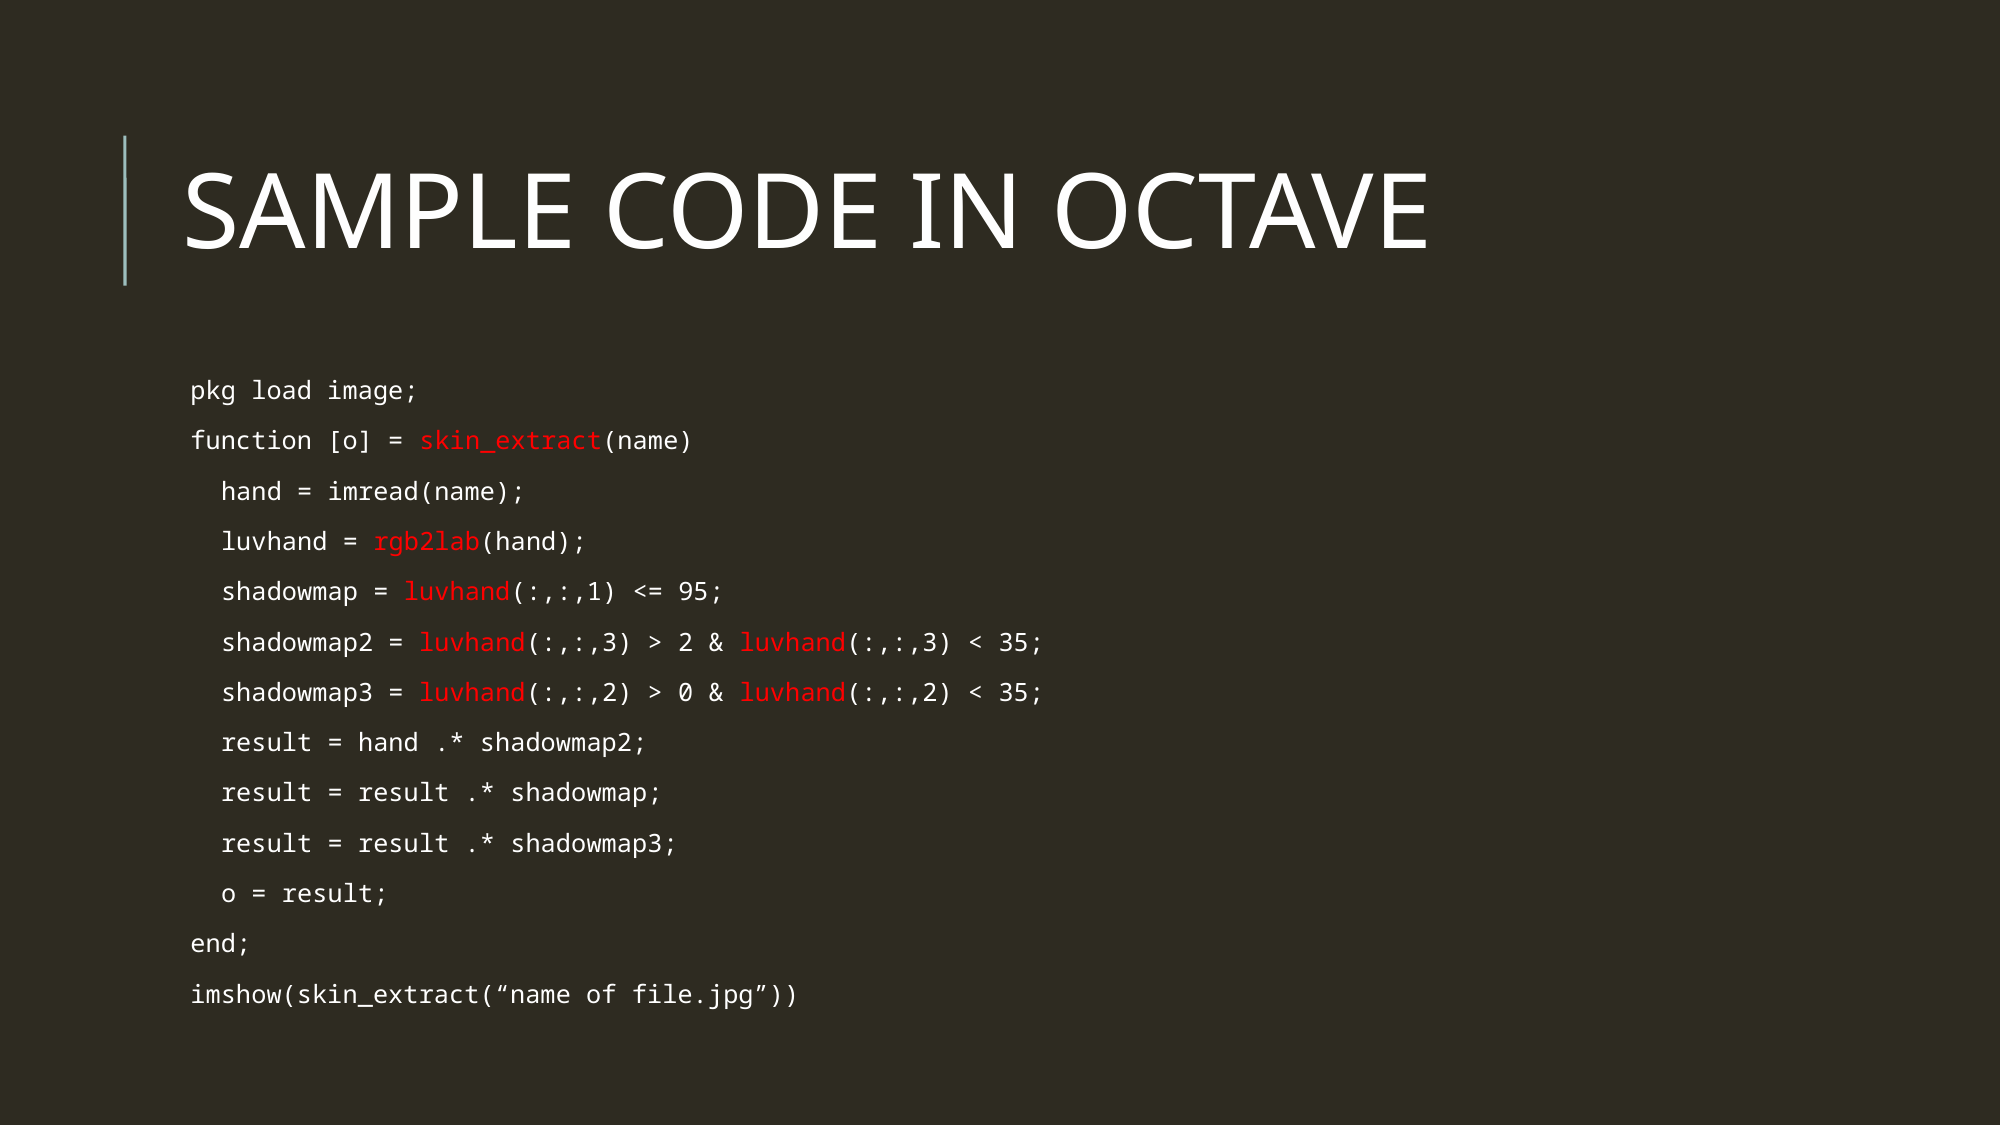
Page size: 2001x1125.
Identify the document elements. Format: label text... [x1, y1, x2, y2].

title SAMPLE CODE IN OCTAVE [168, 96, 1763, 342]
list pkg load image; function [o] = skin_extract(name) hand = imread(name); luvhand = rgb2lab(hand); shadowmap = luvhand(:,:,1) <= 95; shadowmap2 = luvhand(:,:,3) > 2 & luvhand(:,:,3) < 35; shadowmap3 = luvhand(:,:,2) > 0 & luvhand(:,:,2) < 35; result = hand .* shadowmap2; result = result .* shadowmap; result = result .* shadowmap3; o = result; end; imshow(skin_extract(“name of file.jpg”)) [168, 375, 1763, 1035]
